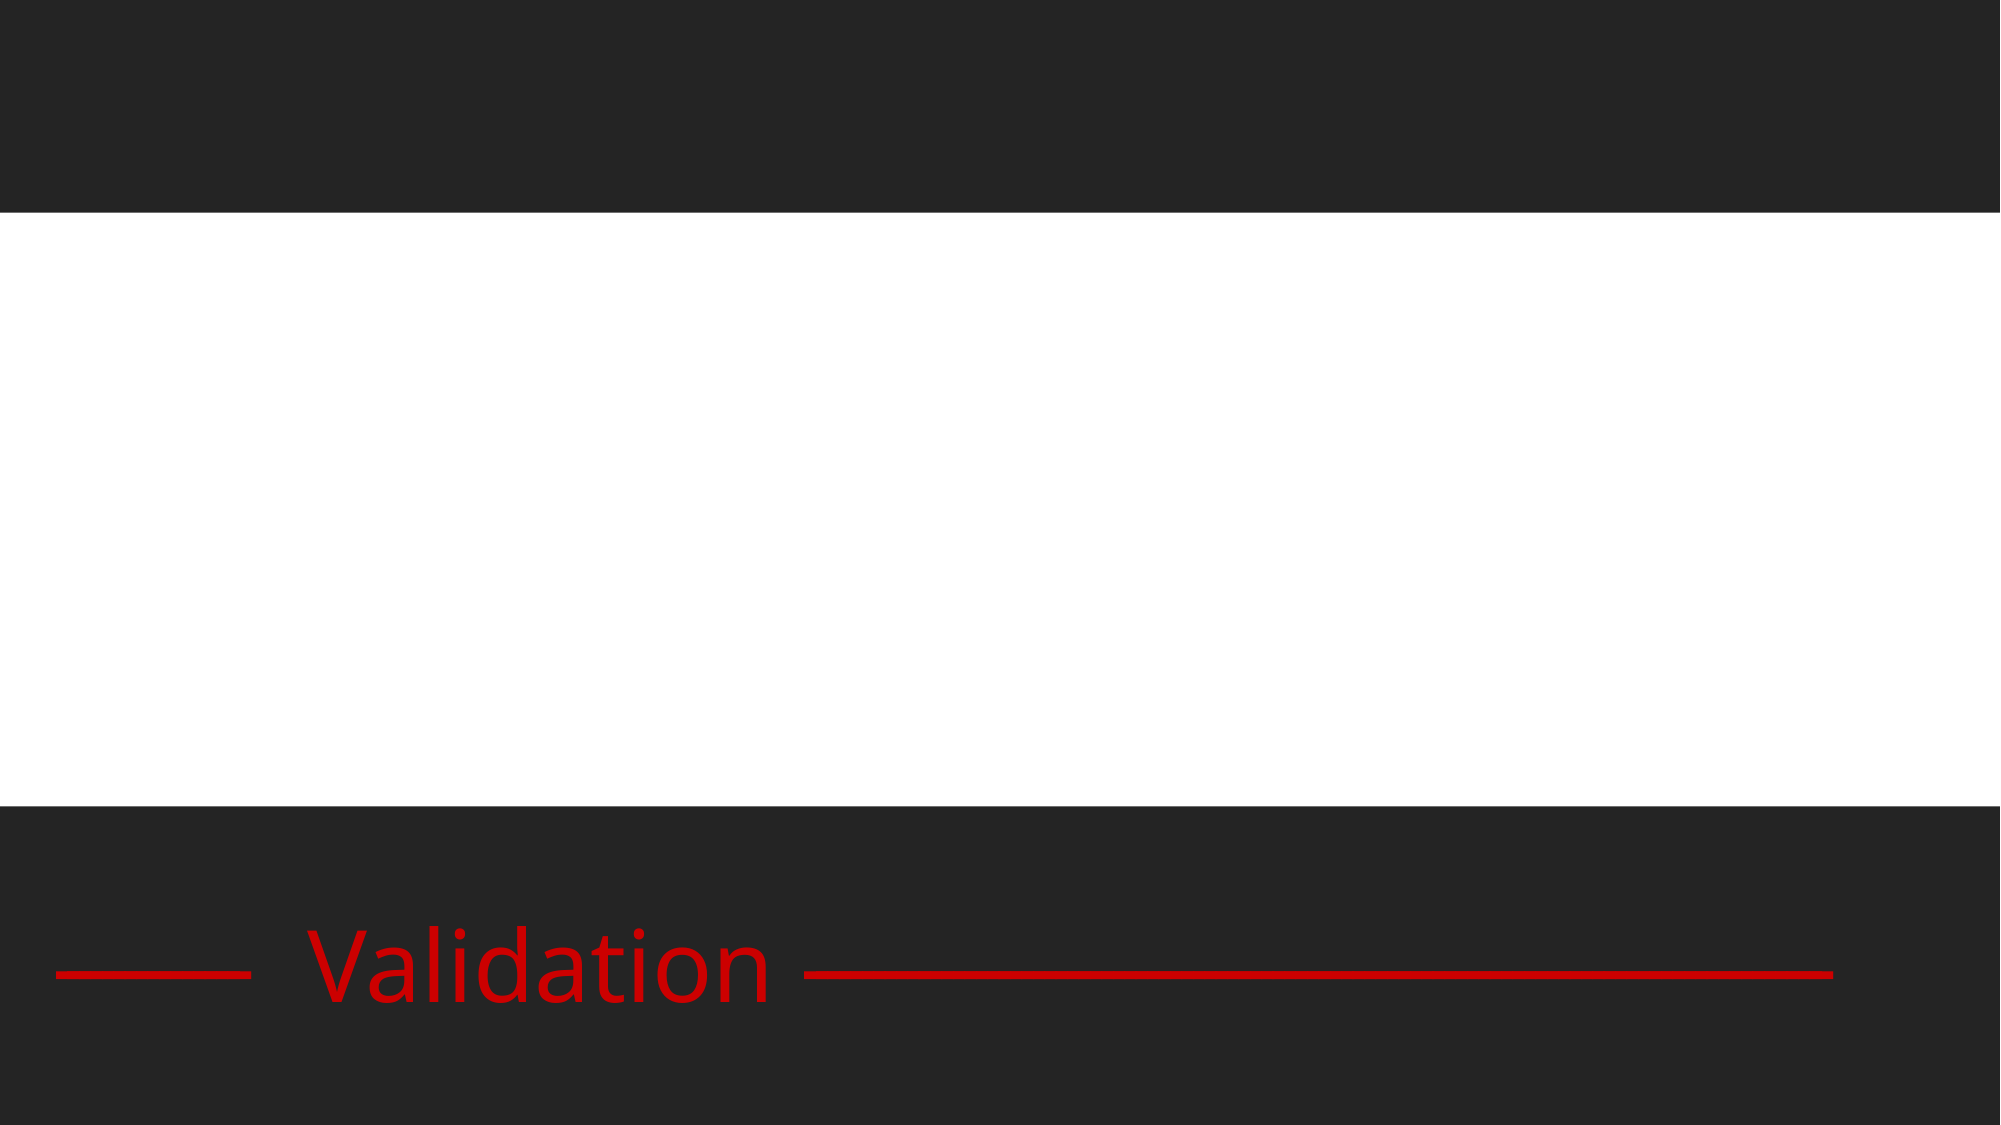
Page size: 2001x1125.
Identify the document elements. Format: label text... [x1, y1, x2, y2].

text_box [0, 0, 2000, 213]
text_box ---------------- Validation ----------------------------------------------------------------------------------------- [37, 894, 1963, 1032]
text_box [0, 806, 2000, 1125]
